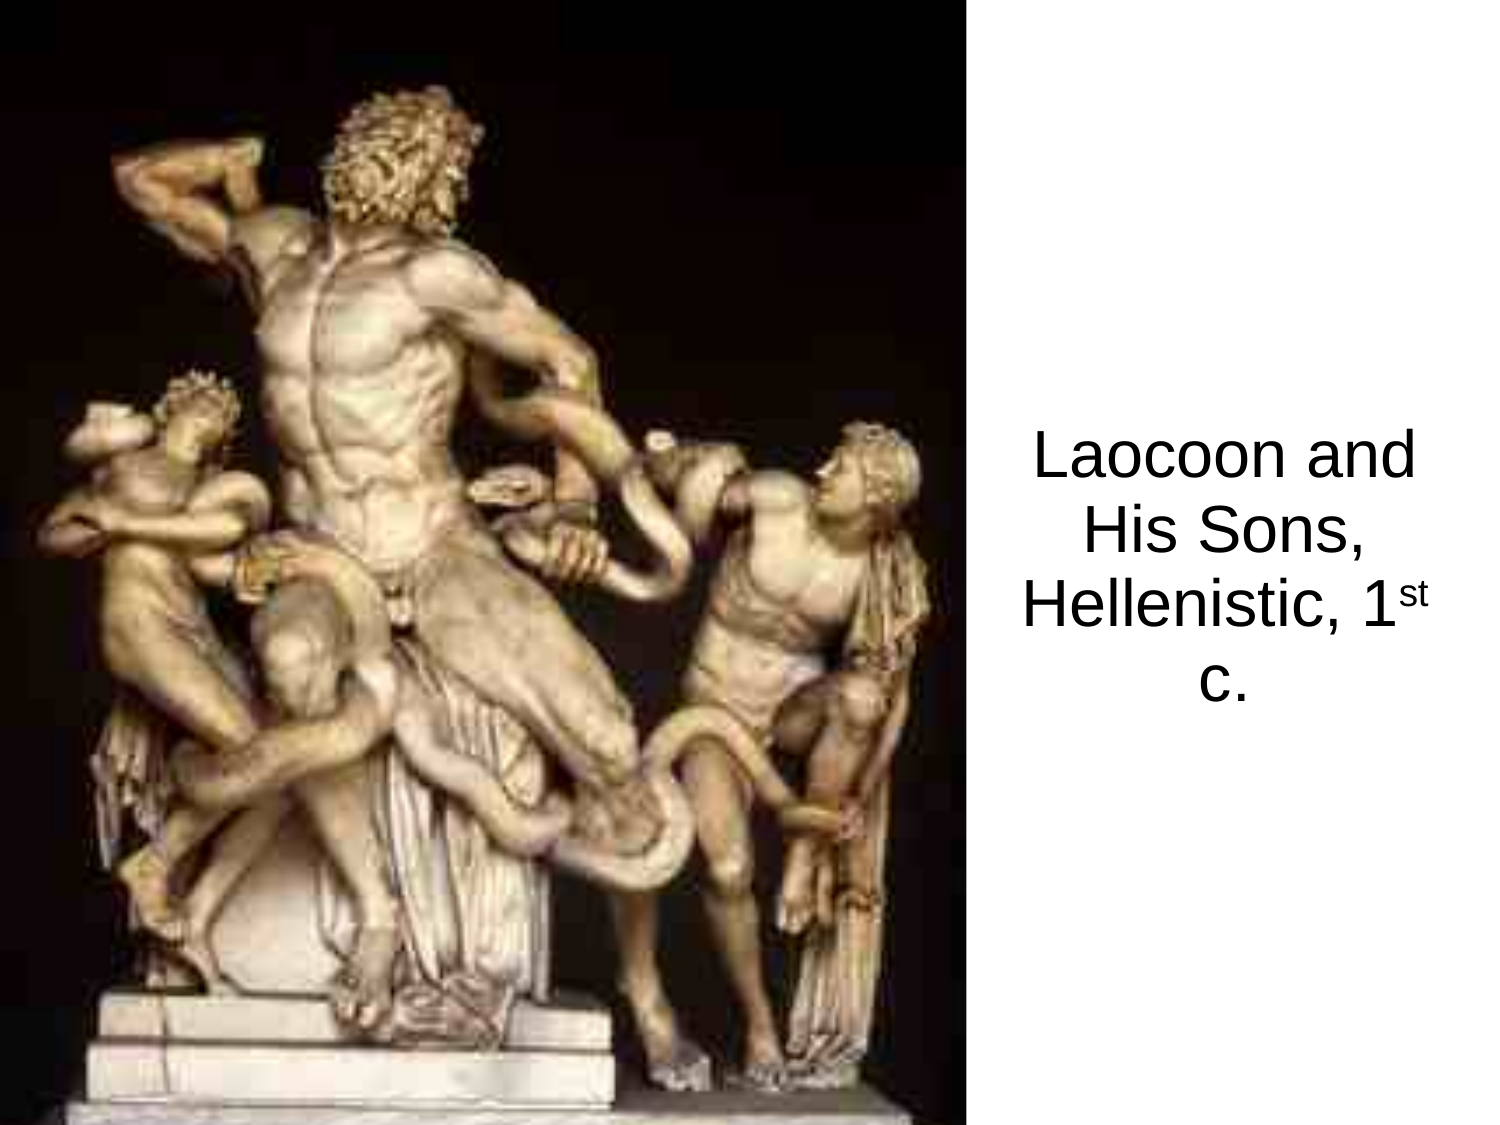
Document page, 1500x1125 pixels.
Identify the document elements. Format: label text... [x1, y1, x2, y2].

title Laocoon and His Sons, Hellenistic, 1st c. [974, 45, 1475, 1088]
picture [0, 0, 967, 1125]
